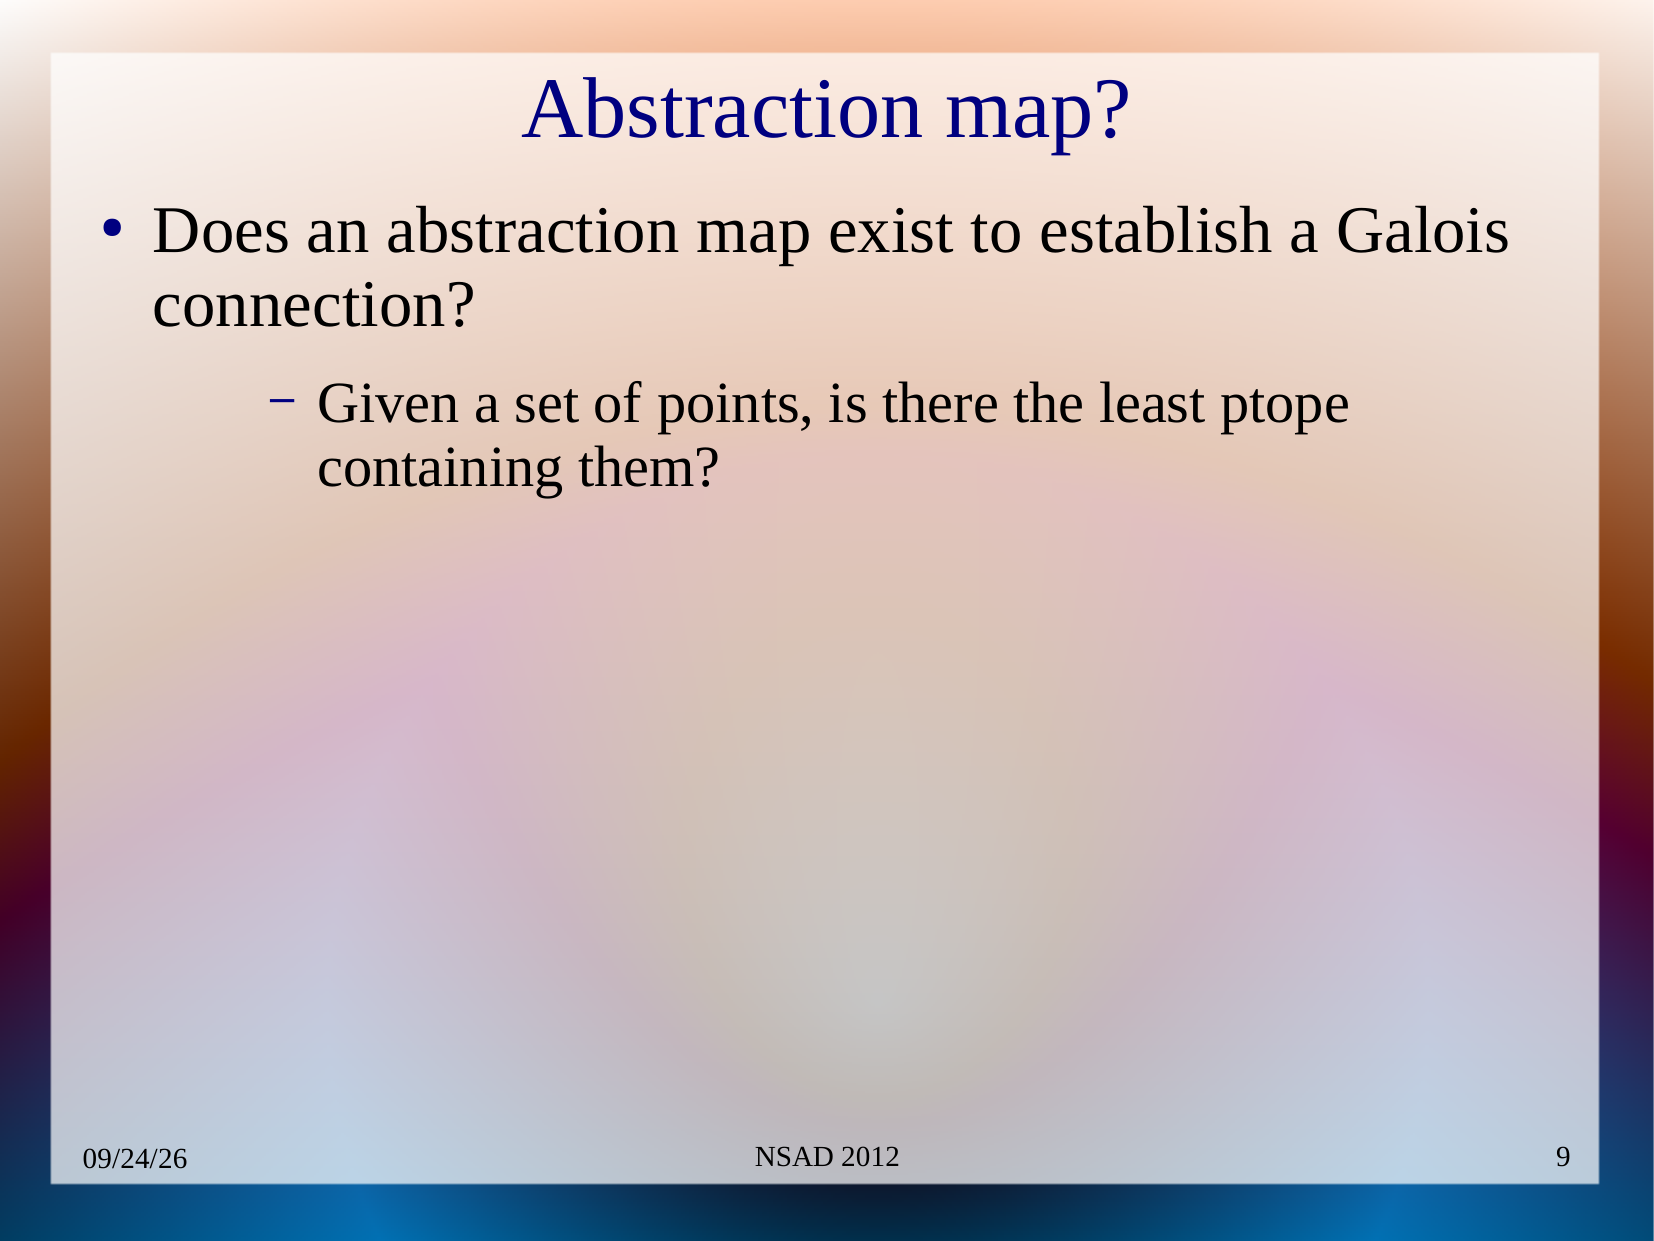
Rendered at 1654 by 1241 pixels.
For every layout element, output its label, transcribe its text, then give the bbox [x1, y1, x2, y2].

picture [0, 0, 1654, 1241]
title Abstraction map? [82, 60, 1571, 156]
list Does an abstraction map exist to establish a Galois connection? Given a set of points, is there the least ptope containing them? [82, 192, 1571, 1131]
